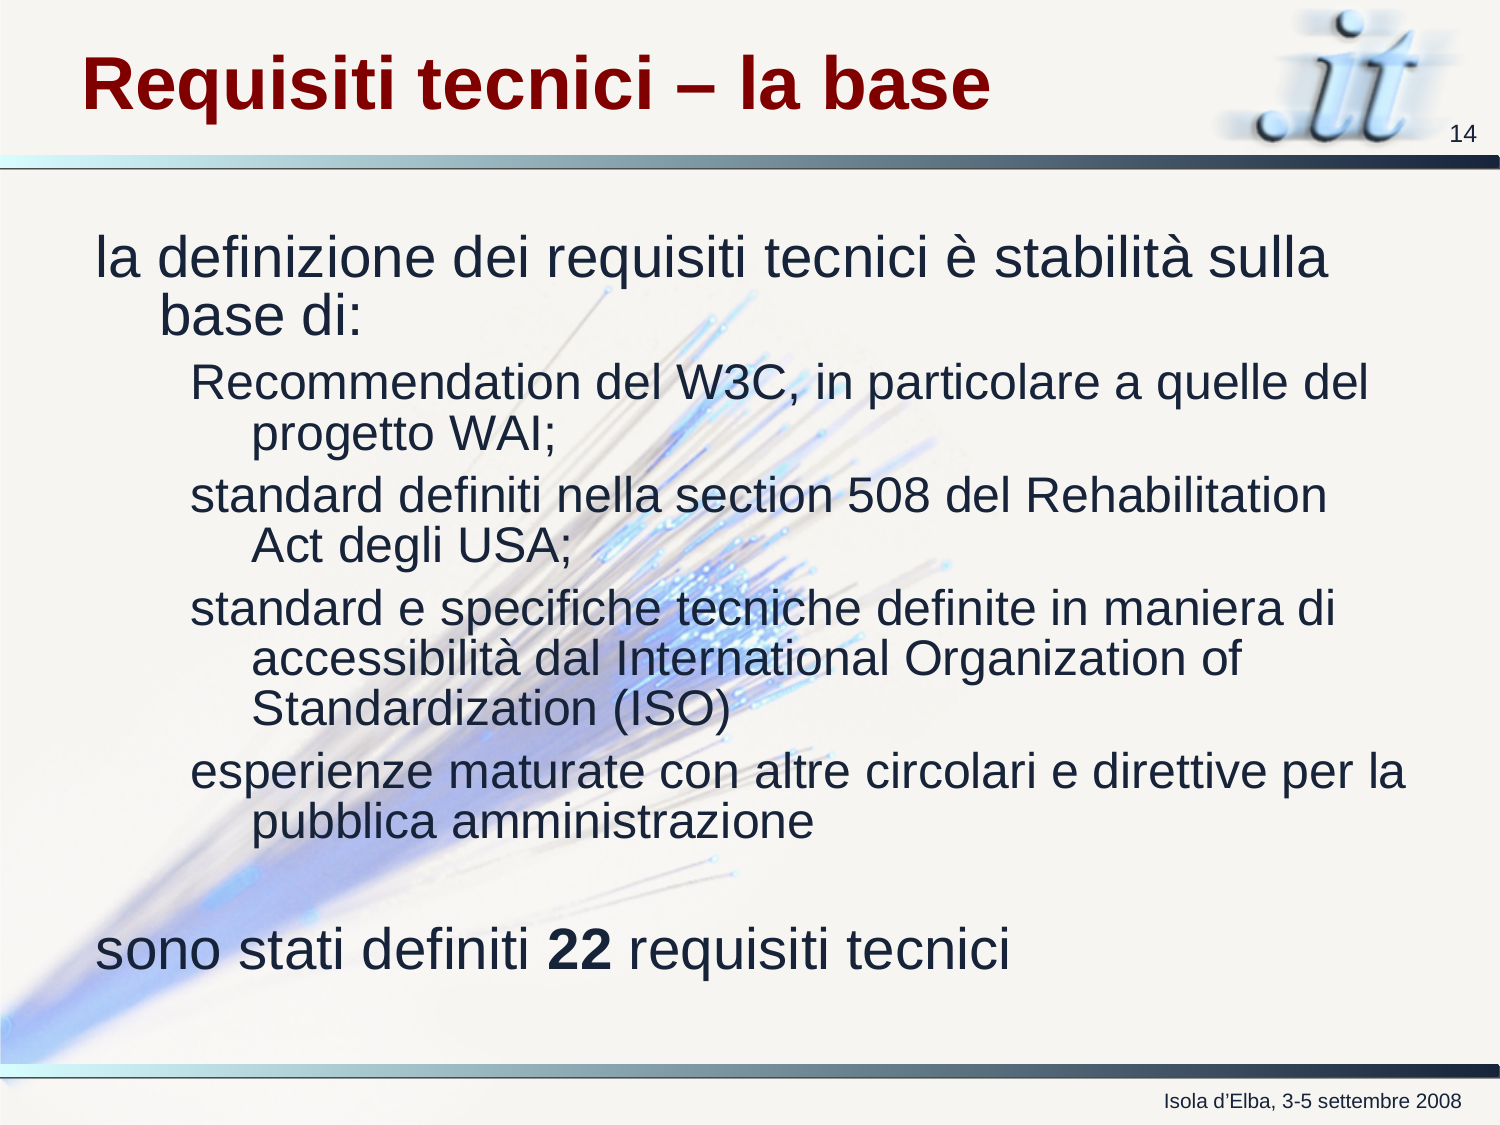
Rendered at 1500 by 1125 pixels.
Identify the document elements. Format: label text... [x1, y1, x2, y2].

picture [0, 170, 1500, 1066]
title Requisiti tecnici – la base [81, 25, 1198, 148]
picture [0, 0, 1500, 157]
picture [0, 1079, 1500, 1125]
list la definizione dei requisiti tecnici è stabilità sulla base di: Recommendation del W3C, in particolare a quelle del progetto WAI; standard definiti nella section 508 del Rehabilitation Act degli USA; standard e specifiche tecniche definite in maniera di accessibilità dal International Organization of Standardization (ISO) esperienze maturate con altre circolari e direttive per la pubblica amministrazione sono stati definiti 22 requisiti tecnici [81, 222, 1425, 1035]
